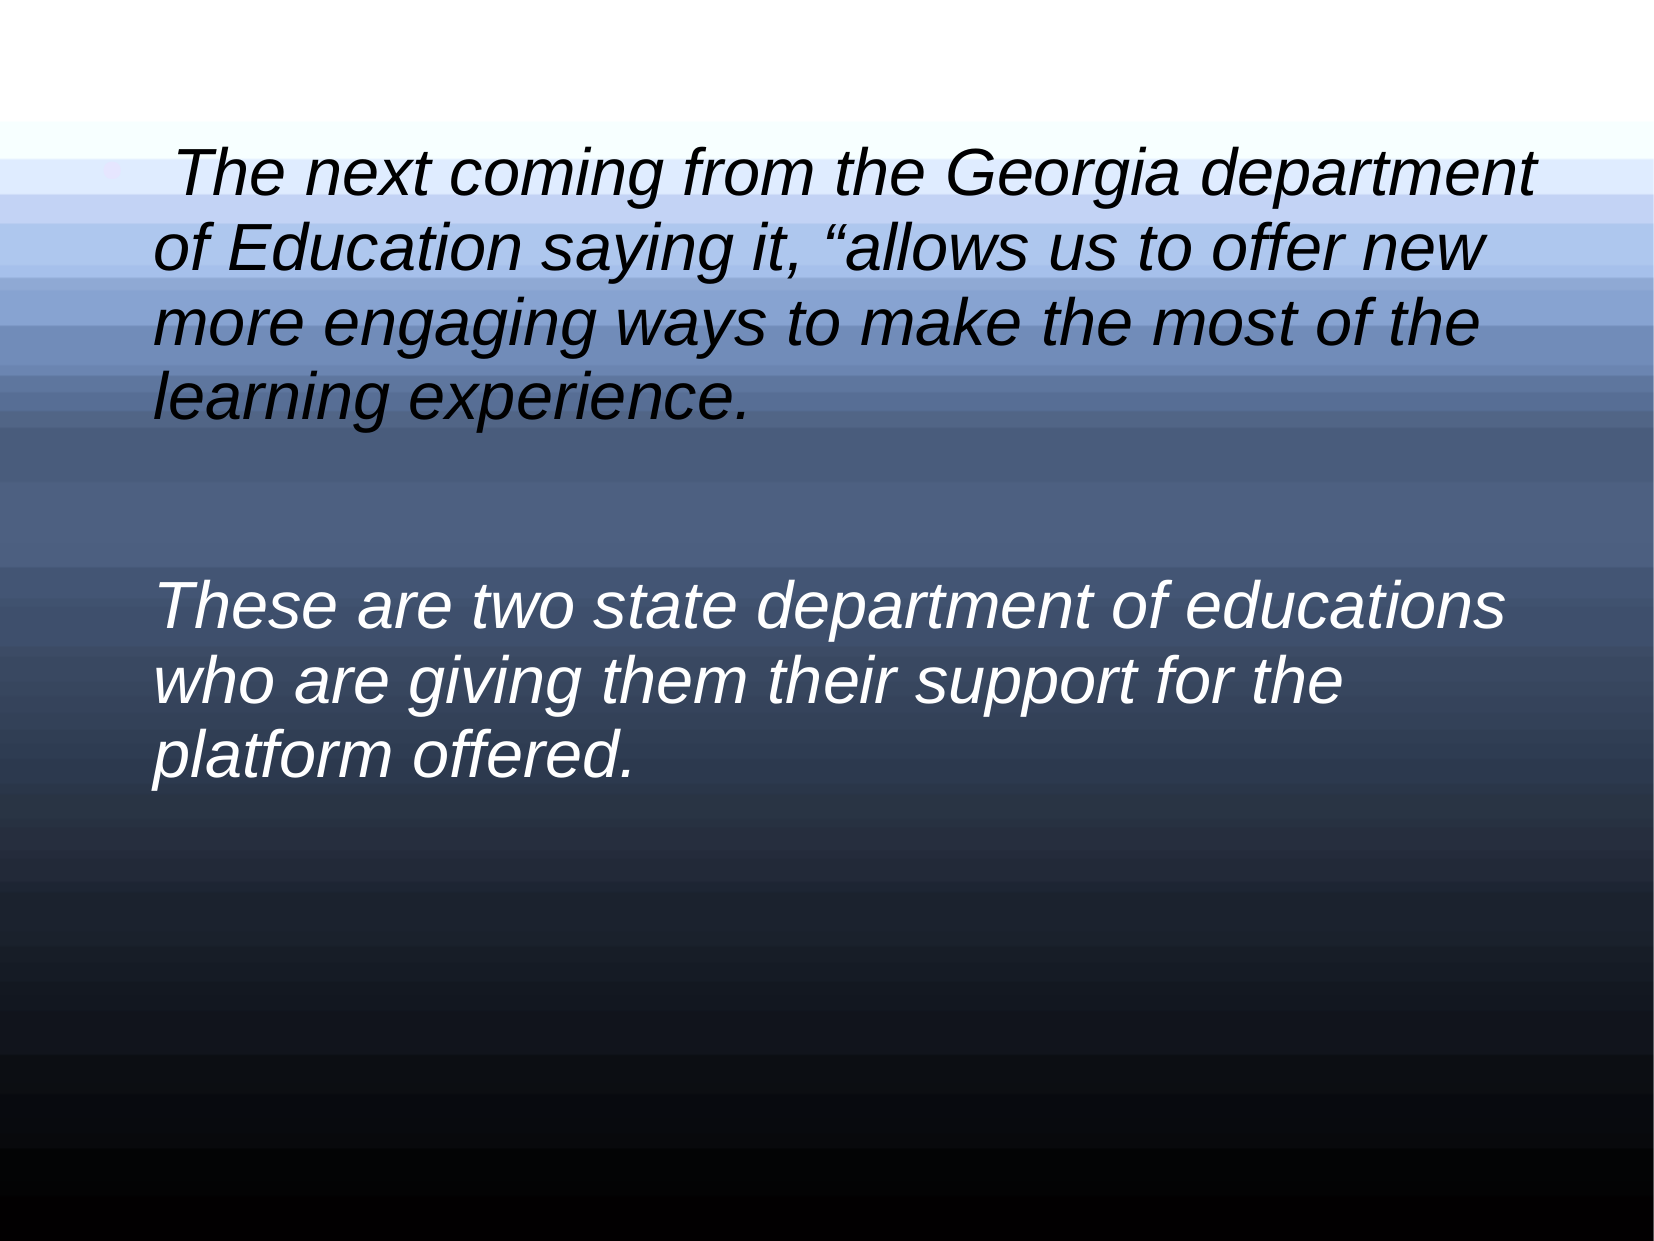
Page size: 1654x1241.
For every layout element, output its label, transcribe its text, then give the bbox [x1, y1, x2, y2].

list The next coming from the Georgia department of Education saying it, “allows us to offer new more engaging ways to make the most of the learning experience. These are two state department of educations who are giving them their support for the platform offered. [82, 135, 1571, 1109]
picture [0, 0, 1654, 1241]
